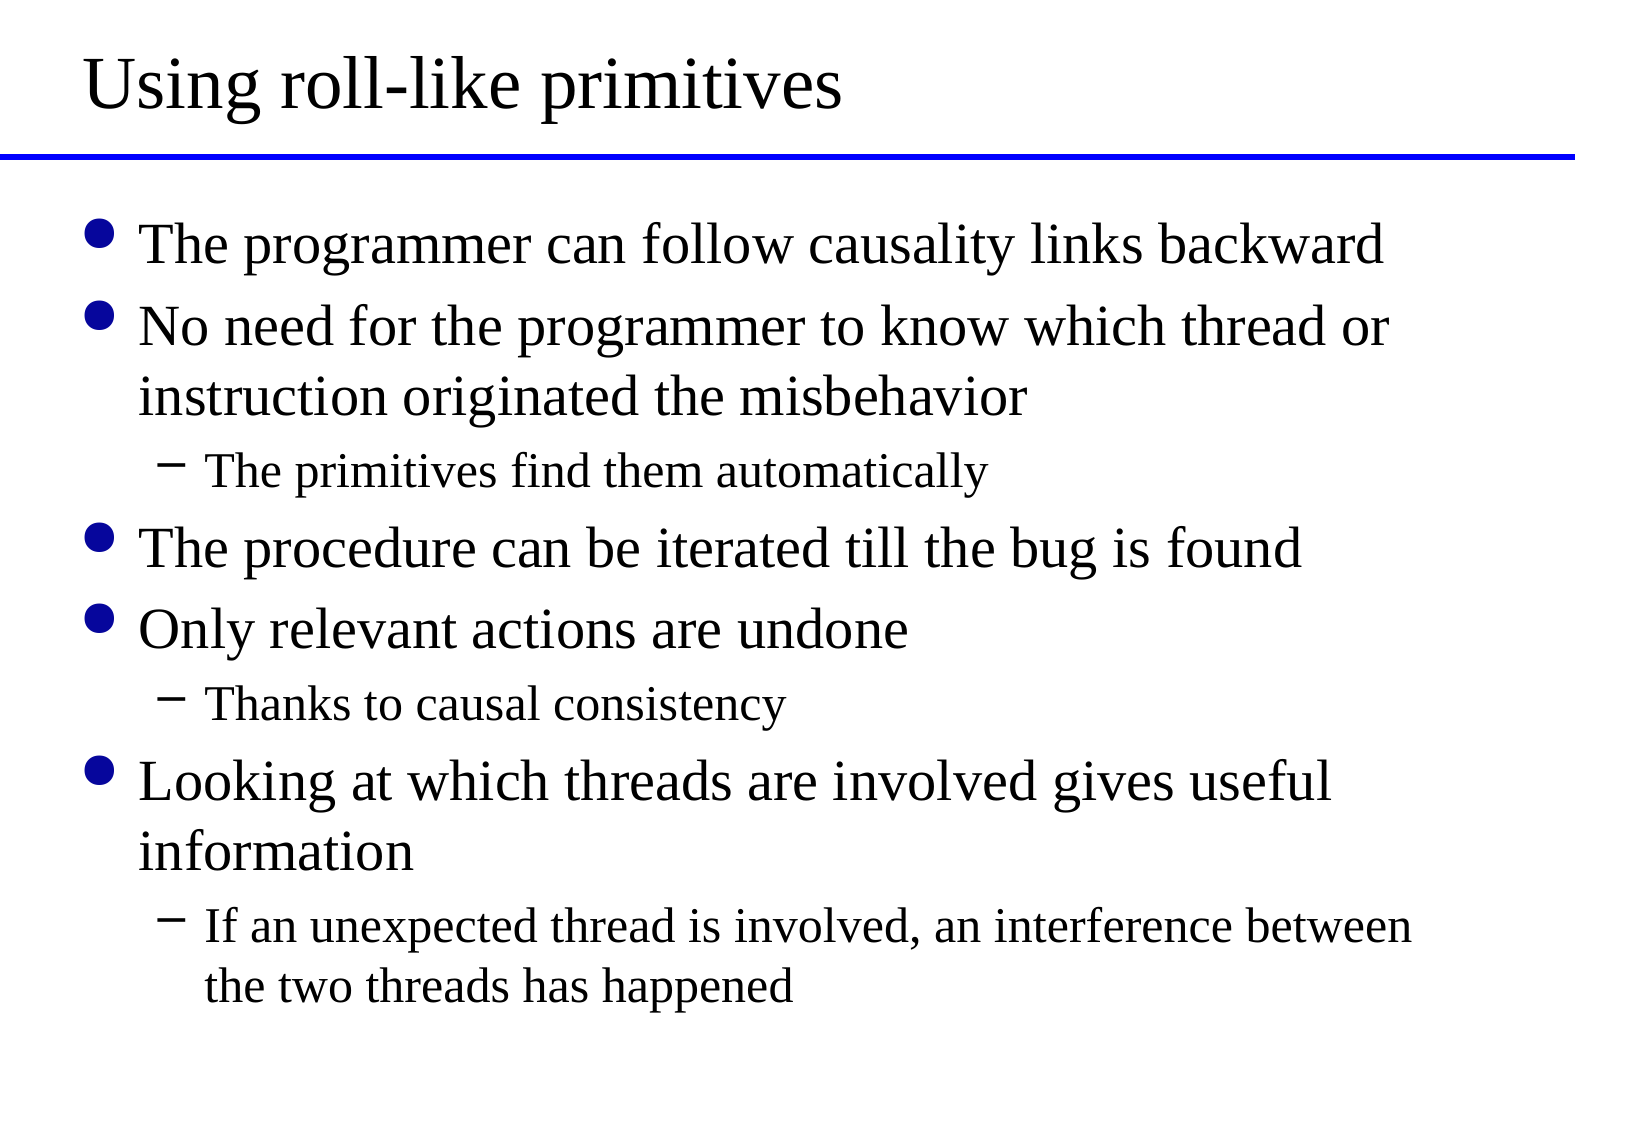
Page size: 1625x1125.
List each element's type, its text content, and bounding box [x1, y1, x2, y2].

title Using roll-like primitives [67, 27, 1544, 131]
list The programmer can follow causality links backward No need for the programmer to know which thread or instruction originated the misbehavior The primitives find them automatically The procedure can be iterated till the bug is found Only relevant actions are undone Thanks to causal consistency Looking at which threads are involved gives useful information If an unexpected thread is involved, an interference between the two threads has happened [67, 198, 1478, 1061]
